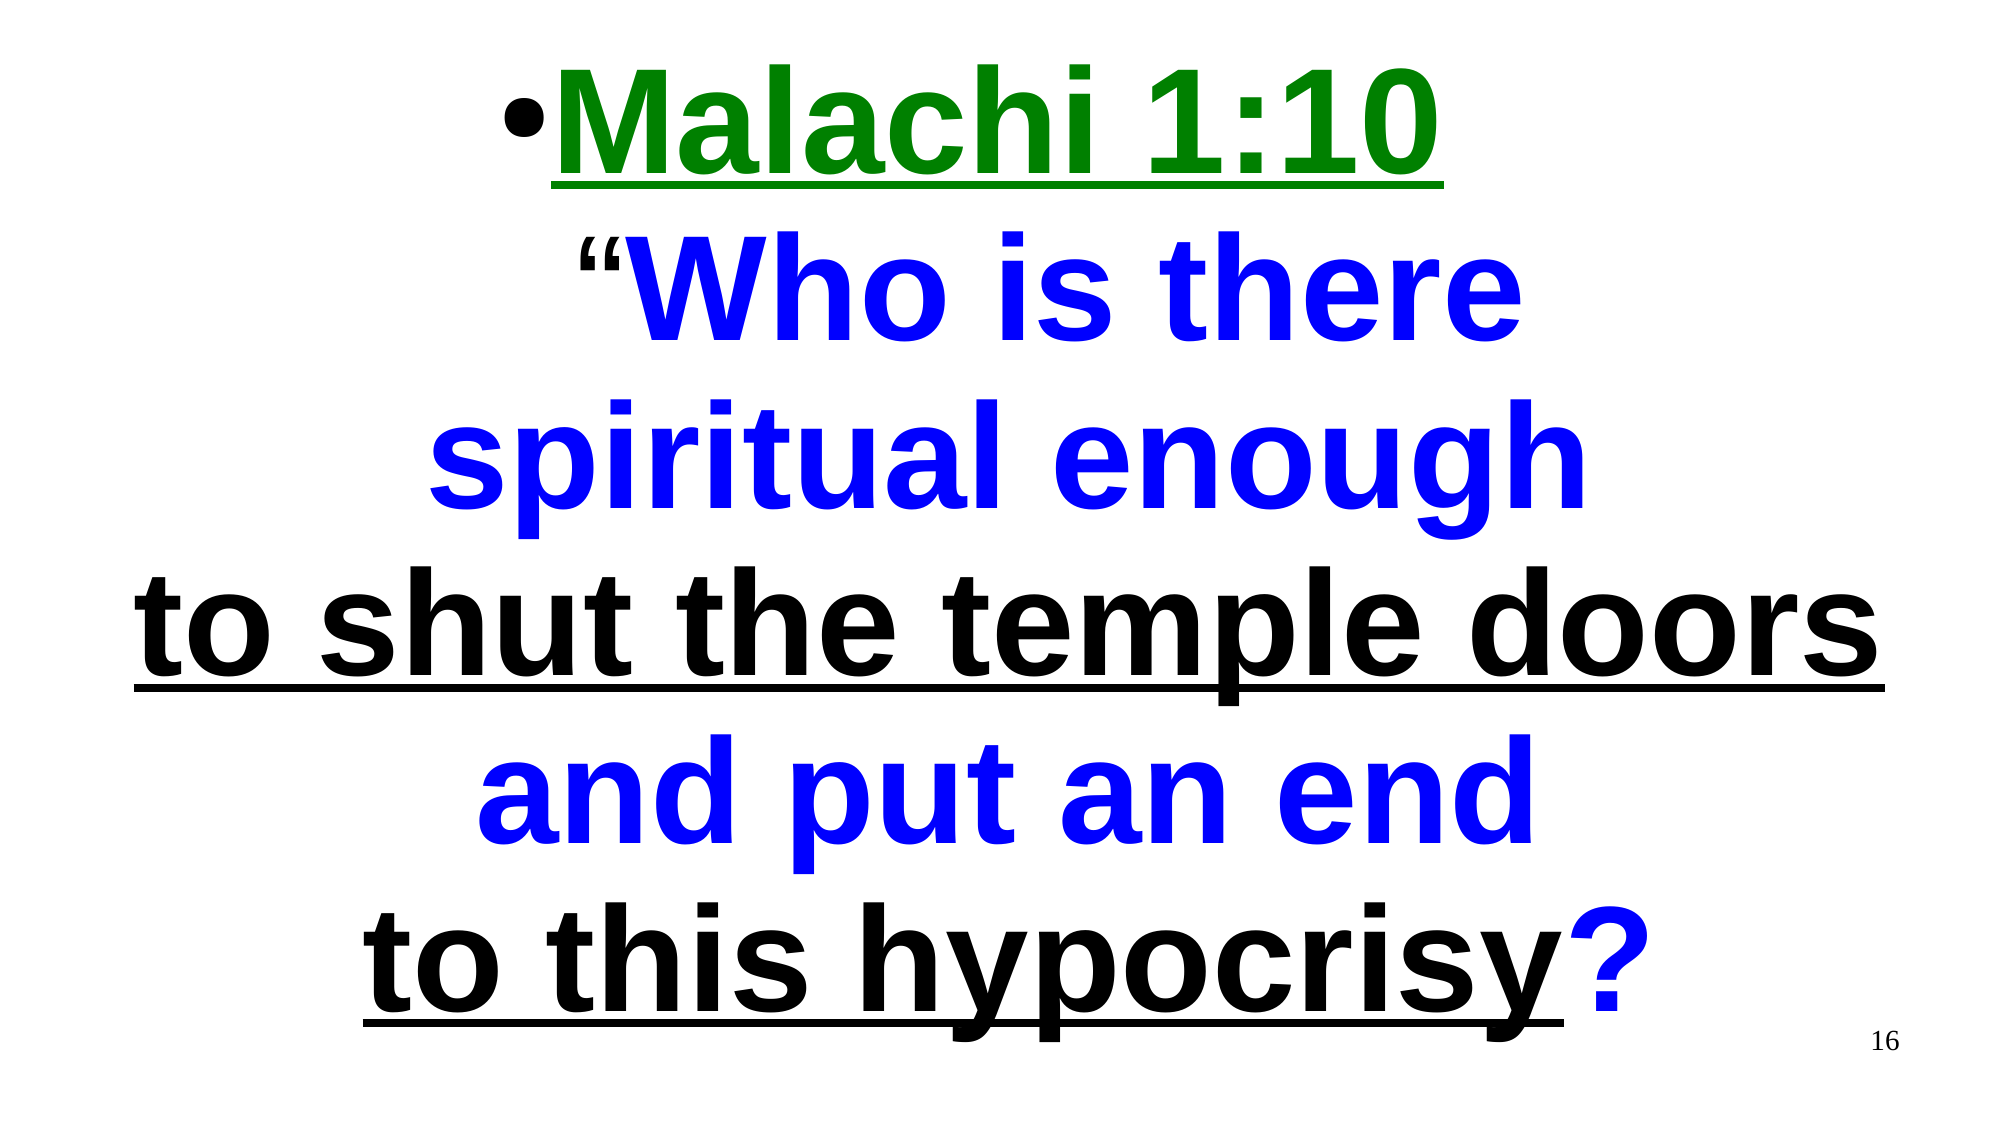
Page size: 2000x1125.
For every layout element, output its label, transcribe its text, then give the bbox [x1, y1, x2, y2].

list Malachi 1:10 “Who is there spiritual enough to shut the temple doors and put an end to this hypocrisy? [37, 37, 1988, 1088]
